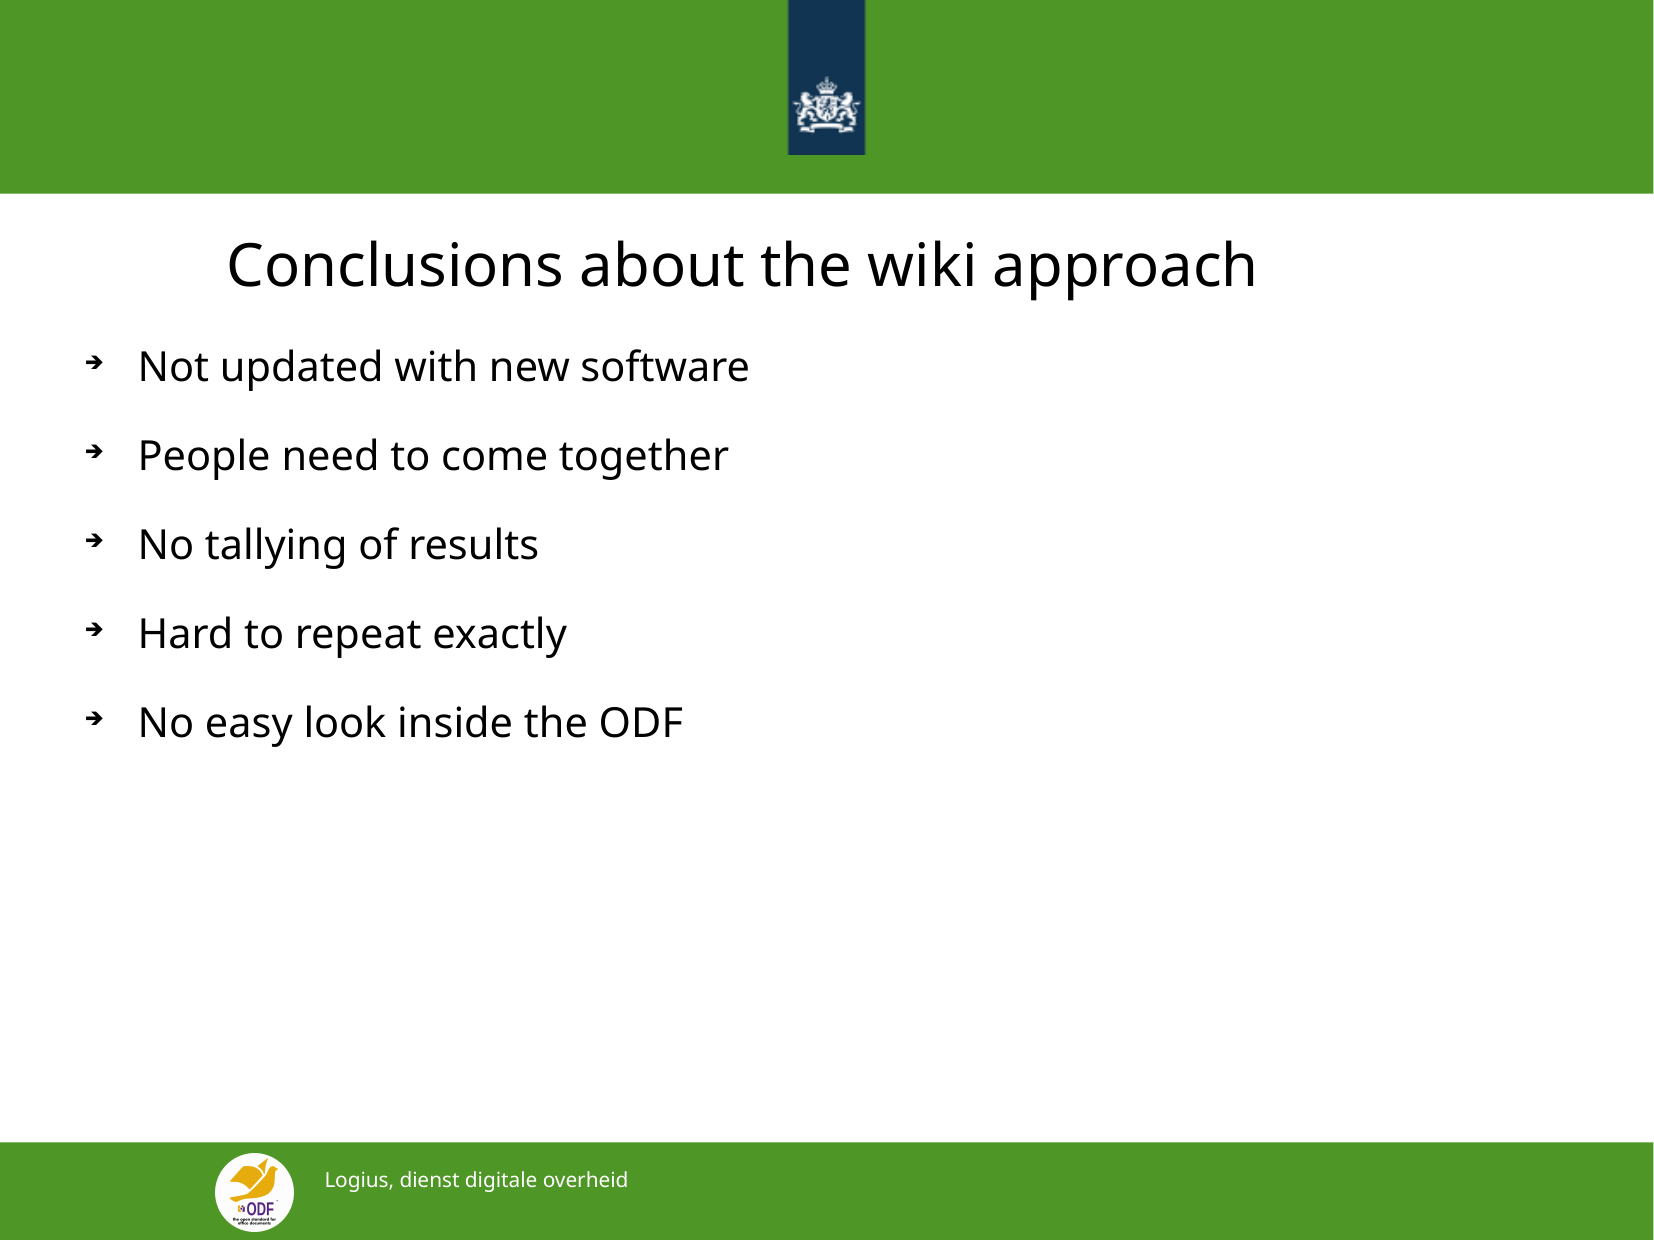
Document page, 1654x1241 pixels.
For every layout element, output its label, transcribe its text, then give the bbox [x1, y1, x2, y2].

picture [0, 0, 1654, 155]
picture [215, 1153, 294, 1232]
title Conclusions about the wiki approach [226, 211, 1325, 315]
list Not updated with new software People need to come together No tallying of results Hard to repeat exactly No easy look inside the ODF [66, 337, 1488, 1110]
